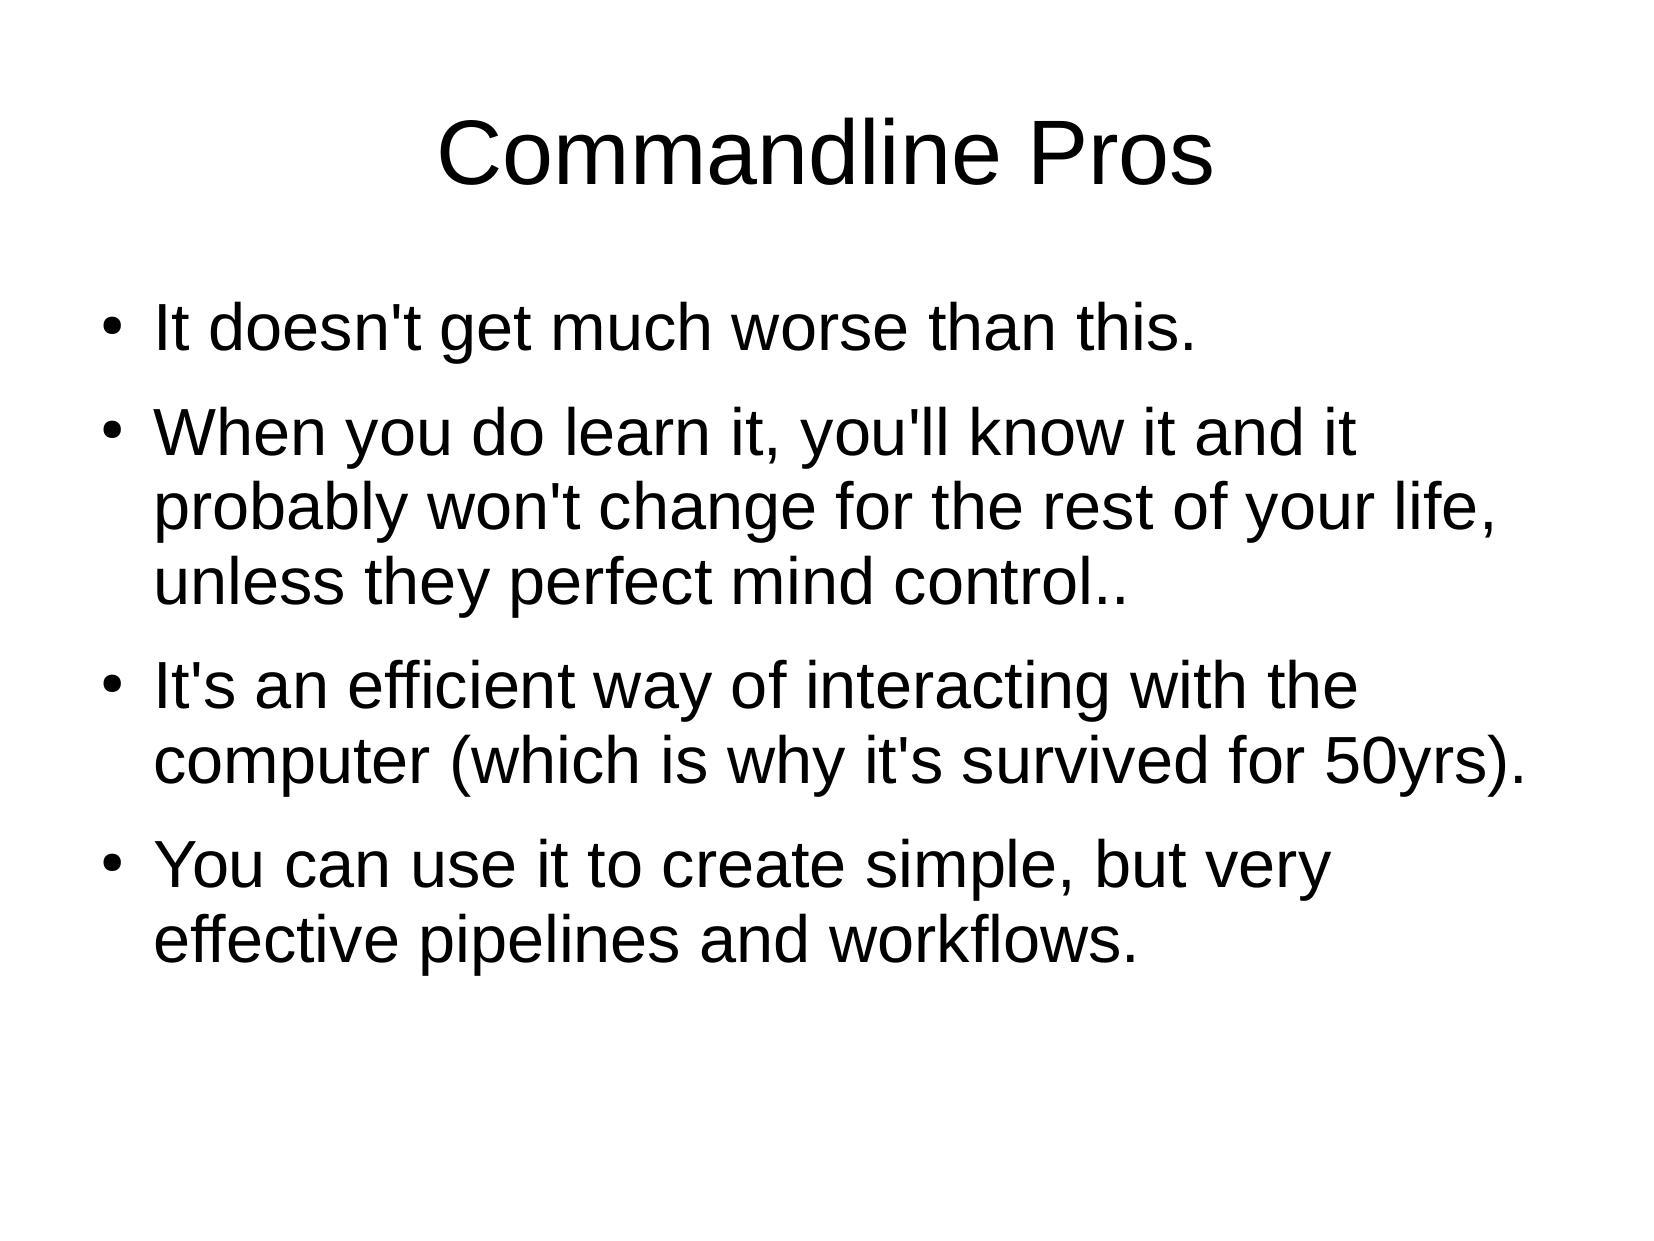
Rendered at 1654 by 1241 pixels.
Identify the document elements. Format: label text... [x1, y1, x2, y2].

title Commandline Pros [82, 49, 1571, 257]
list It doesn't get much worse than this. When you do learn it, you'll know it and it probably won't change for the rest of your life, unless they perfect mind control.. It's an efficient way of interacting with the computer (which is why it's survived for 50yrs). You can use it to create simple, but very effective pipelines and workflows. [82, 290, 1538, 1010]
